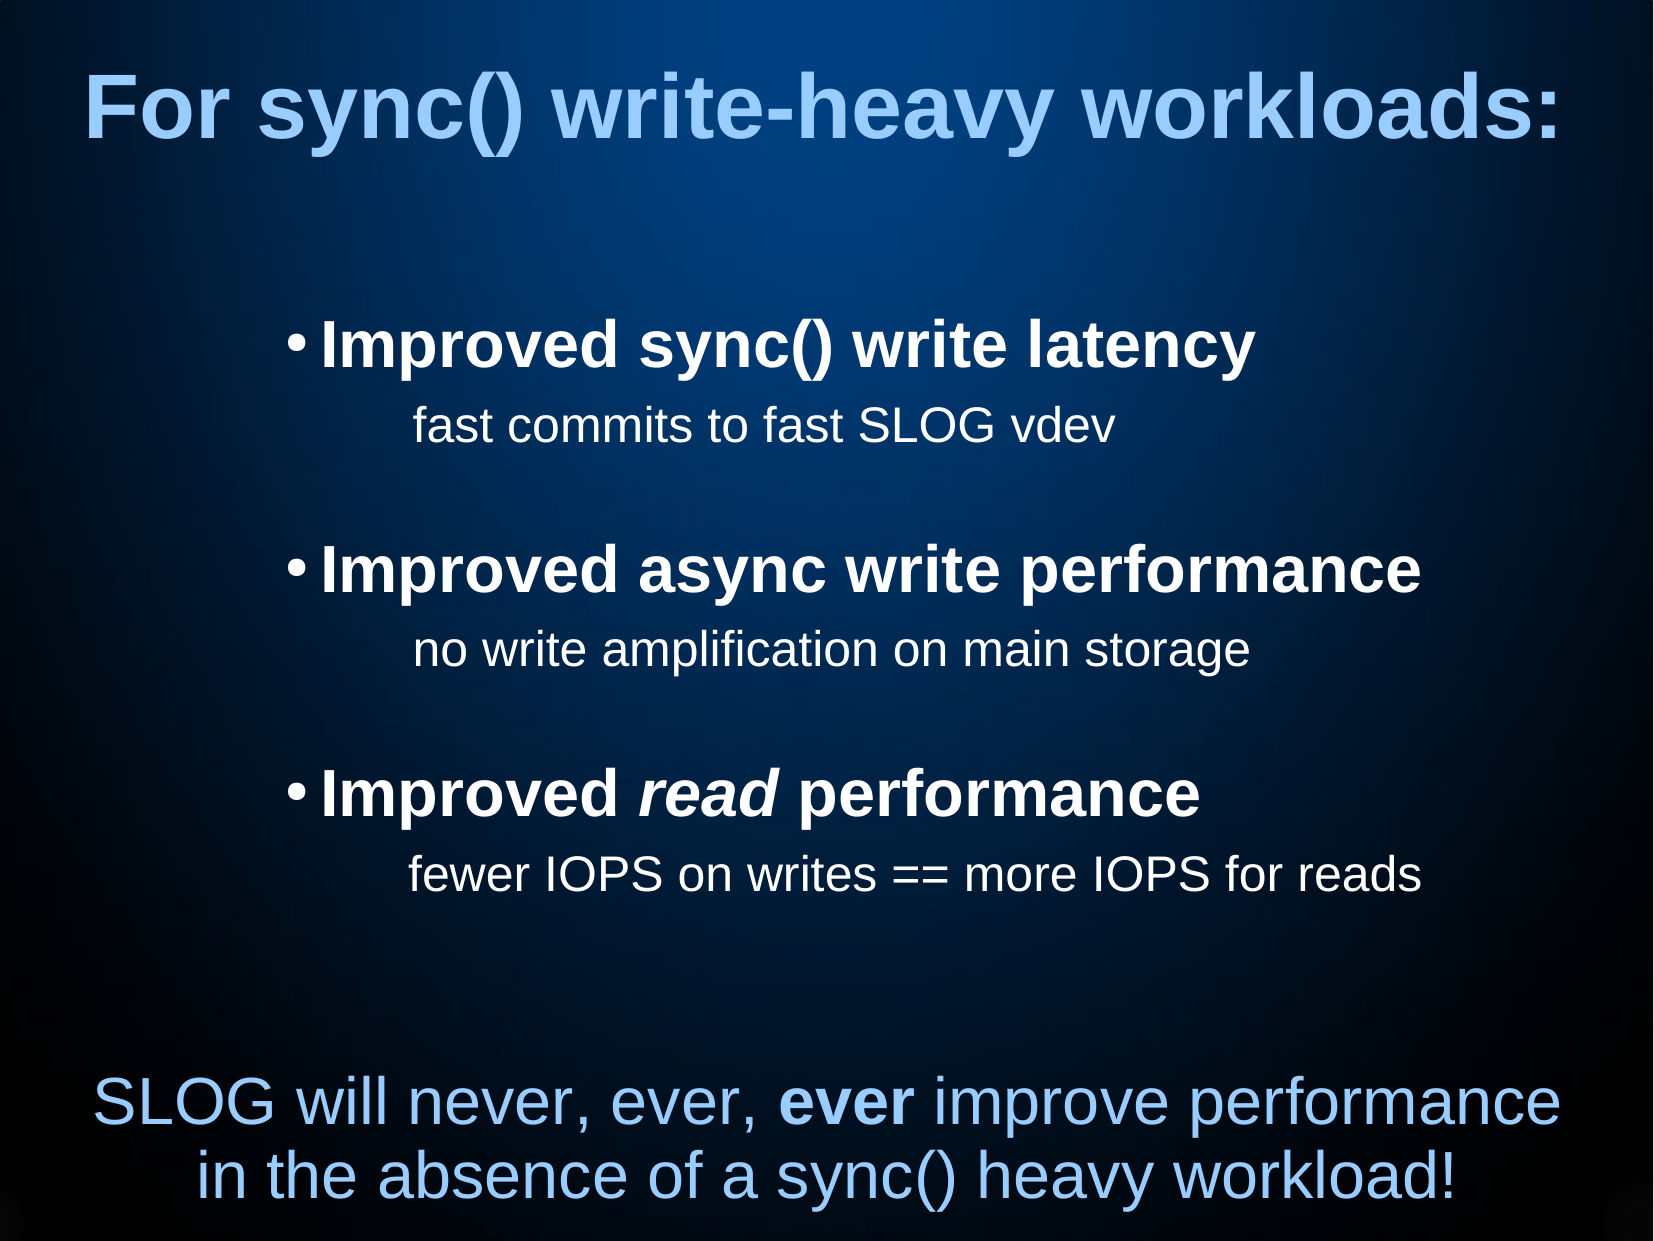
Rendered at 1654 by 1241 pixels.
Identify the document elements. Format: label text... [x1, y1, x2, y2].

title SLOG will never, ever, ever improve performance in the absence of a sync() heavy workload! [3, 1035, 1653, 1241]
text_box Improved sync() write latency fast commits to fast SLOG vdev Improved async write performance no write amplification on main storage Improved read performance fewer IOPS on writes == more IOPS for reads [270, 300, 1441, 913]
title For sync() write-heavy workloads: [0, 2, 1651, 211]
picture [0, 0, 1654, 1241]
